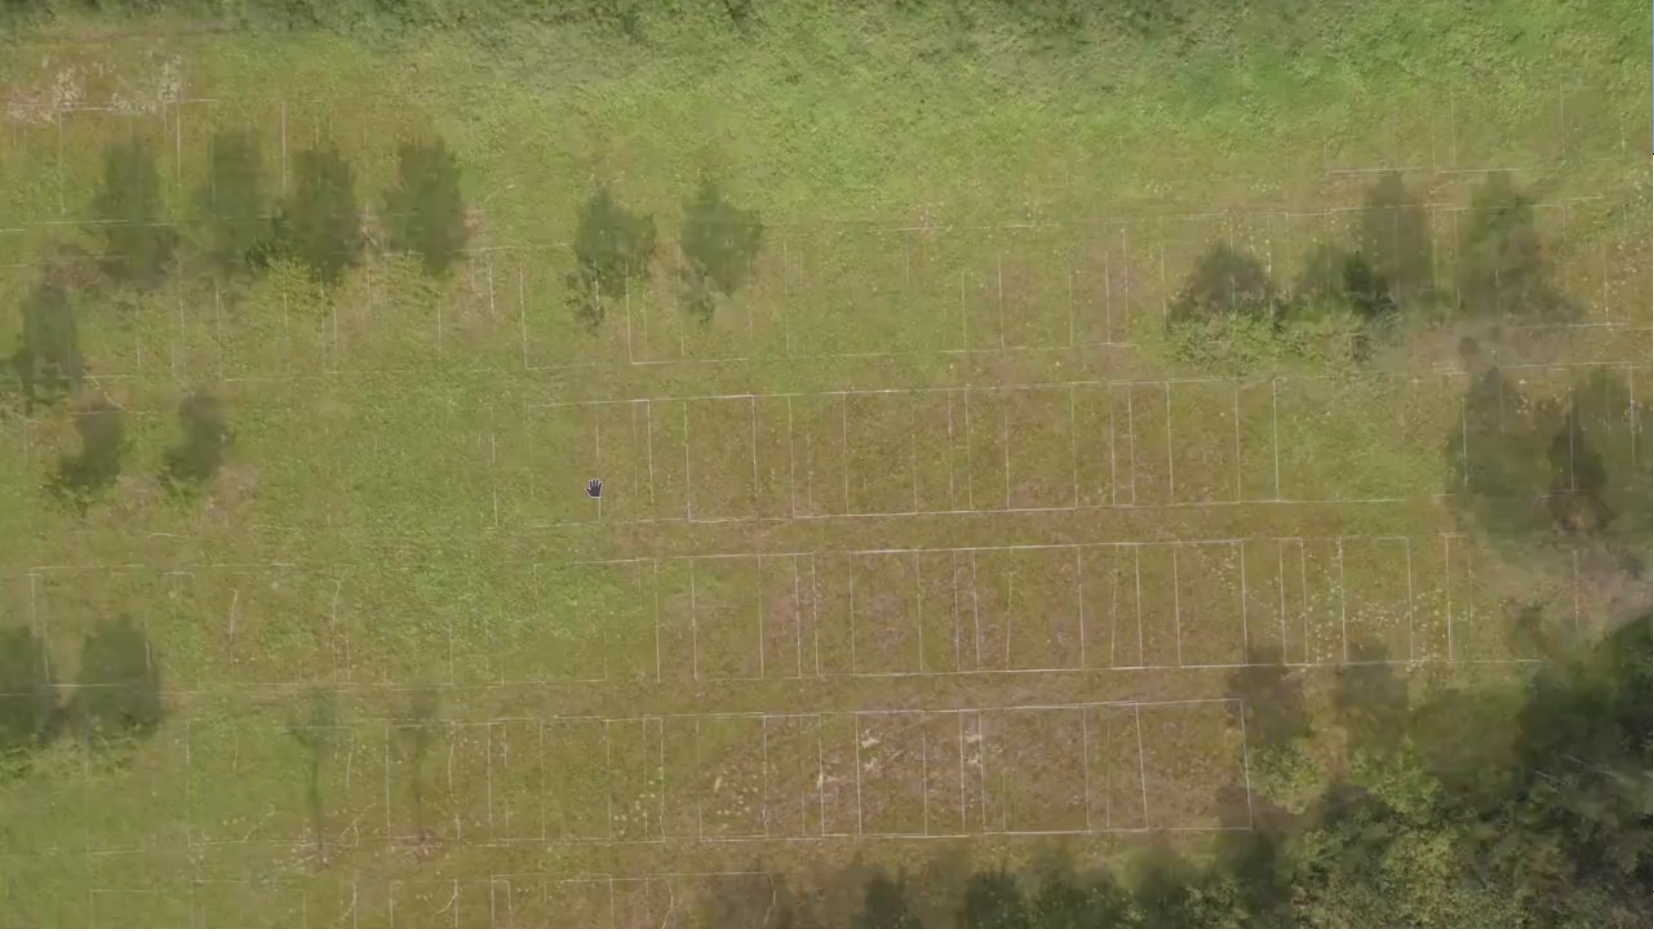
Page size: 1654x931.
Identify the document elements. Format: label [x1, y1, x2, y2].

text_box [0, 0, 1654, 930]
